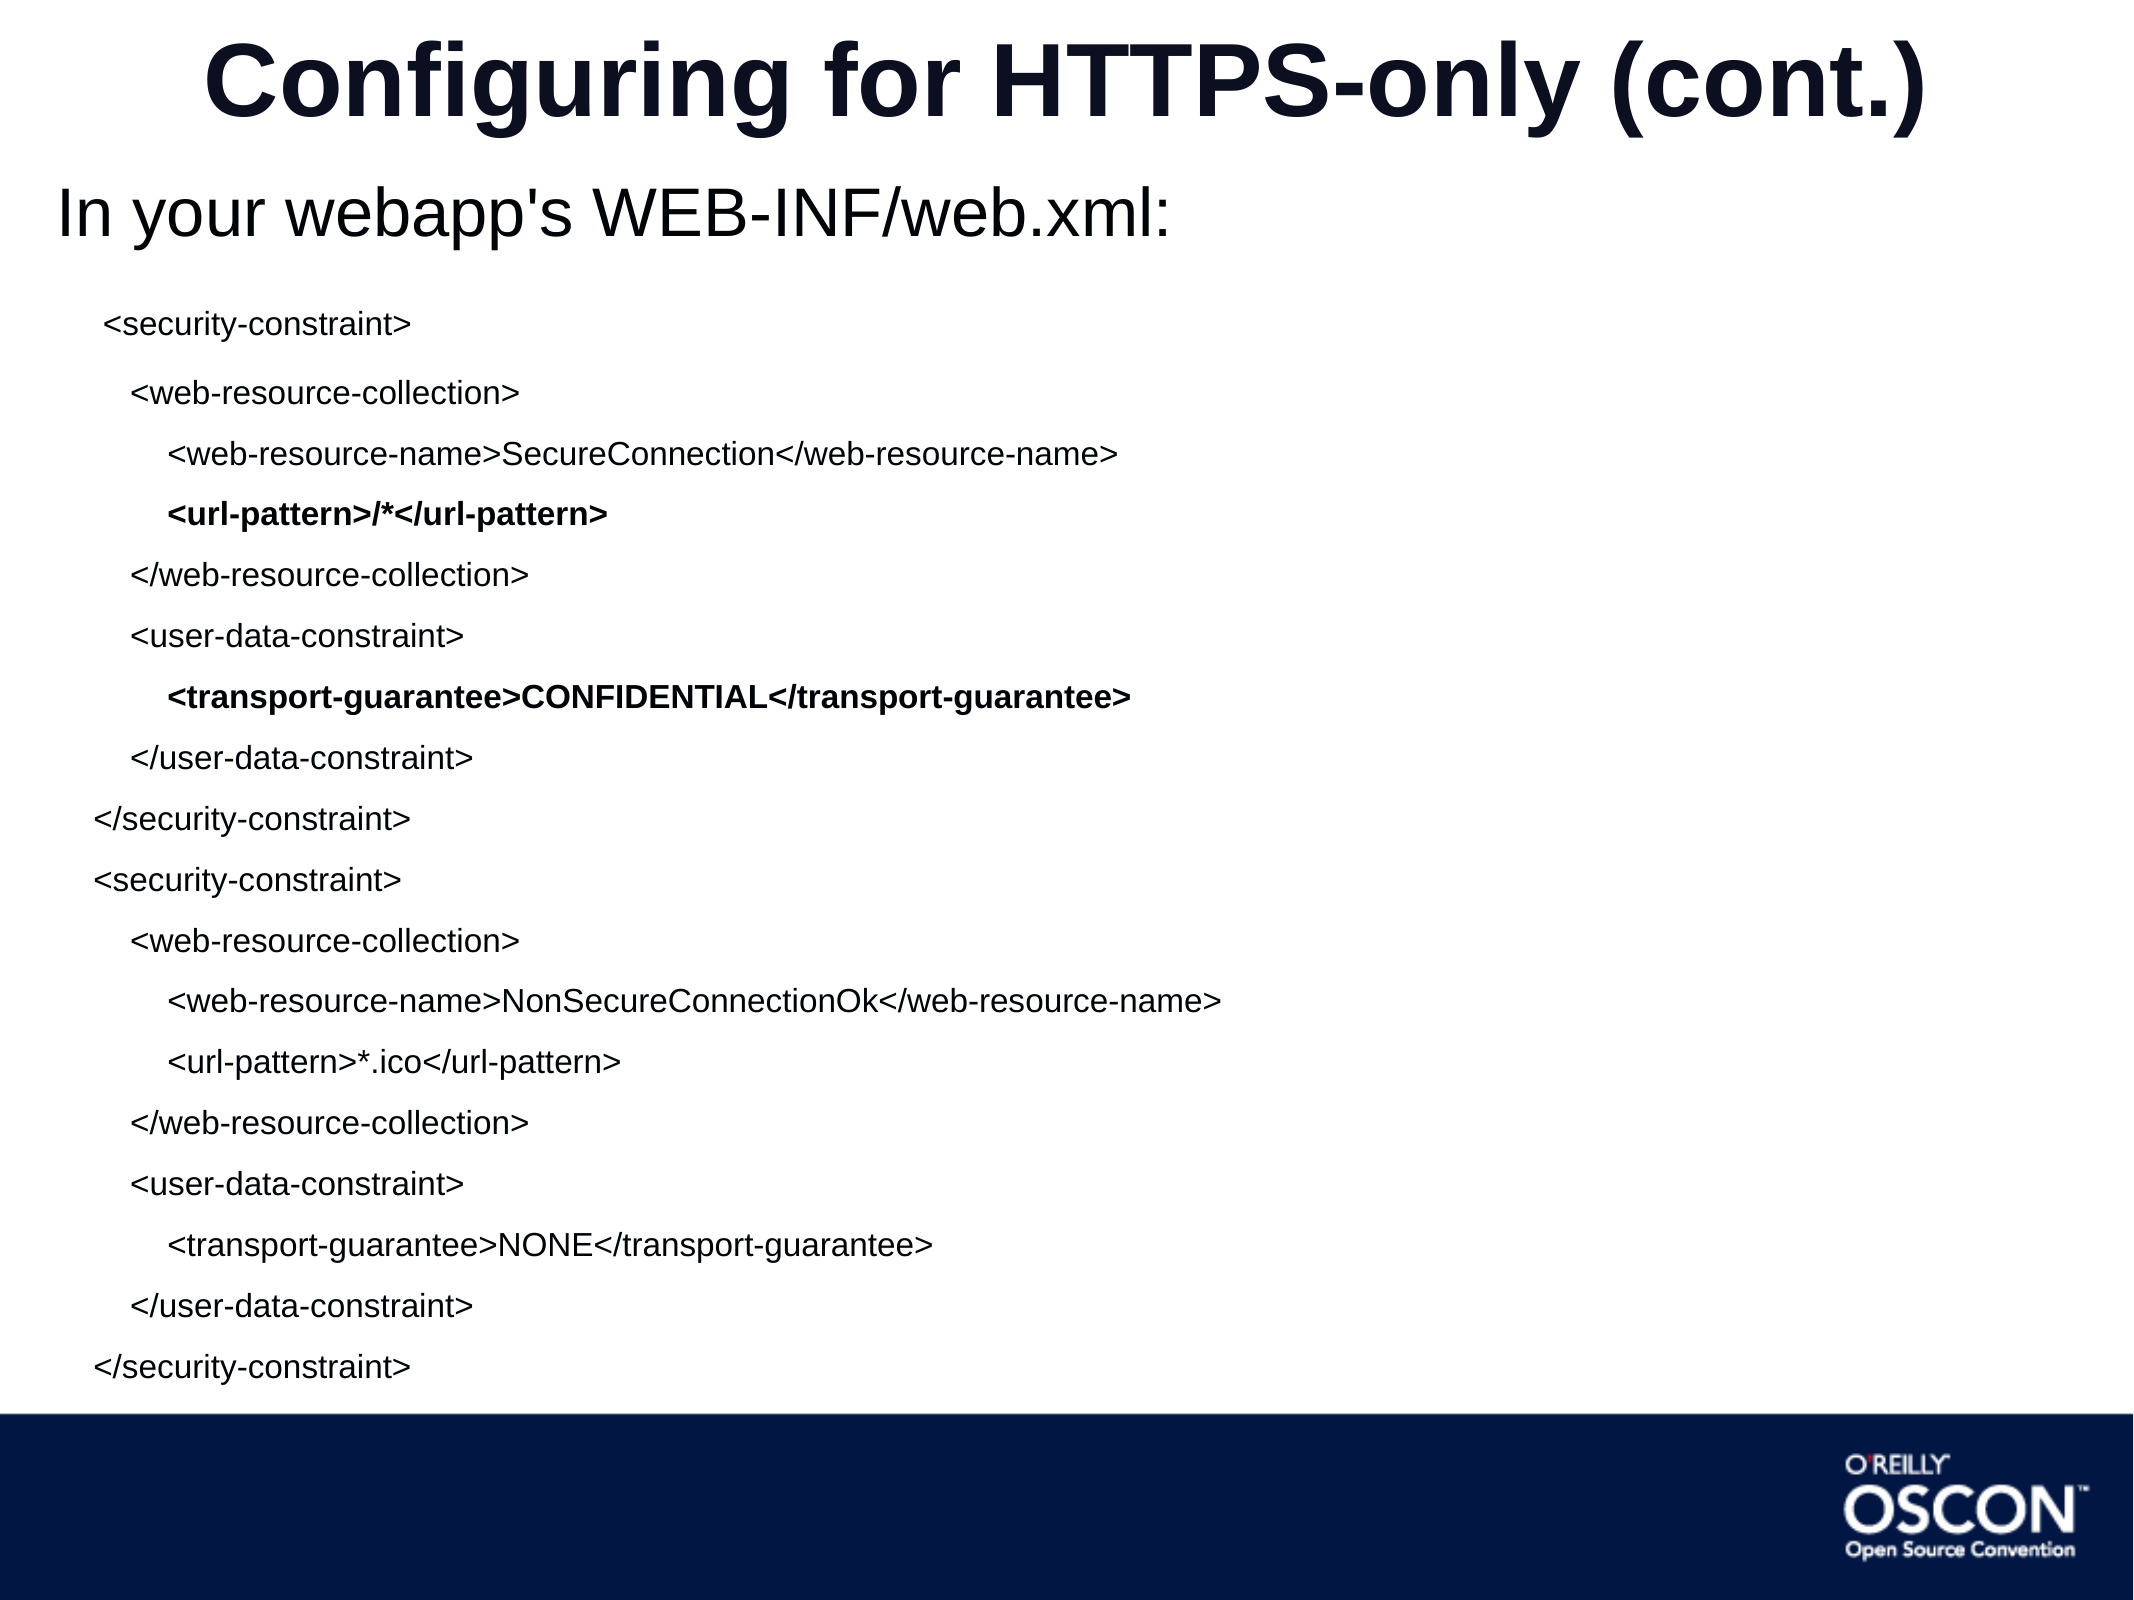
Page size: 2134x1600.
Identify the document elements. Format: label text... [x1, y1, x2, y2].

picture [0, 0, 2134, 1600]
title Configuring for HTTPS-only (cont.) [41, 0, 2094, 151]
list In your webapp's WEB-INF/web.xml: <security-constraint> <web-resource-collection> <web-resource-name>SecureConnection</web-resource-name> <url-pattern>/*</url-pattern> </web-resource-collection> <user-data-constraint> <transport-guarantee>CONFIDENTIAL</transport-guarantee> </user-data-constraint> </security-constraint> <security-constraint> <web-resource-collection> <web-resource-name>NonSecureConnectionOk</web-resource-name> <url-pattern>*.ico</url-pattern> </web-resource-collection> <user-data-constraint> <transport-guarantee>NONE</transport-guarantee> </user-data-constraint> </security-constraint> [47, 168, 2100, 1494]
